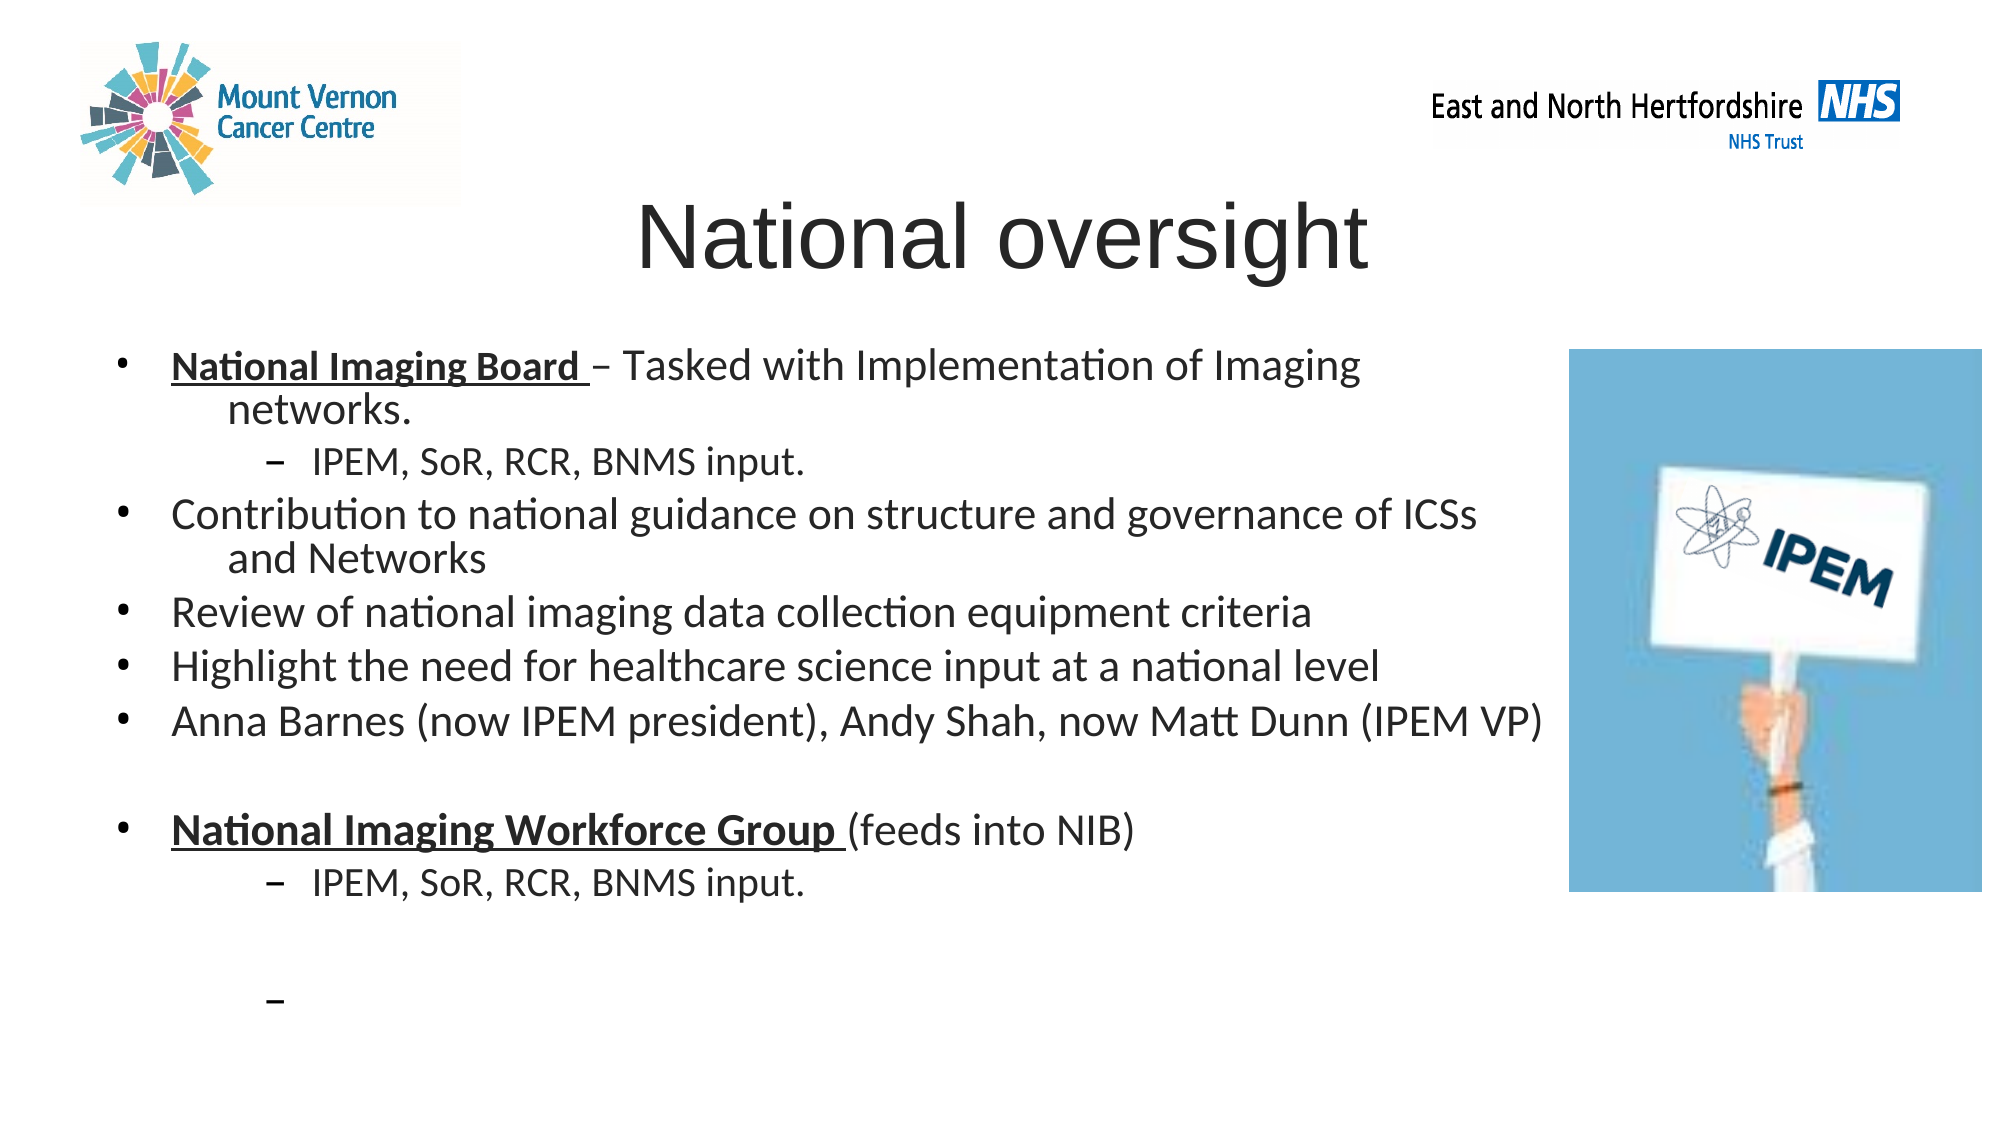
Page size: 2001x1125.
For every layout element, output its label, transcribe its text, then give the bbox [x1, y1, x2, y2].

title National oversight [102, 148, 1903, 315]
picture [1569, 349, 1982, 892]
list National Imaging Board – Tasked with Implementation of Imaging networks. IPEM, SoR, RCR, BNMS input. Contribution to national guidance on structure and governance of ICSs and Networks Review of national imaging data collection equipment criteria Highlight the need for healthcare science input at a national level Anna Barnes (now IPEM president), Andy Shah, now Matt Dunn (IPEM VP) National Imaging Workforce Group (feeds into NIB) IPEM, SoR, RCR, BNMS input. [99, 338, 1570, 1005]
